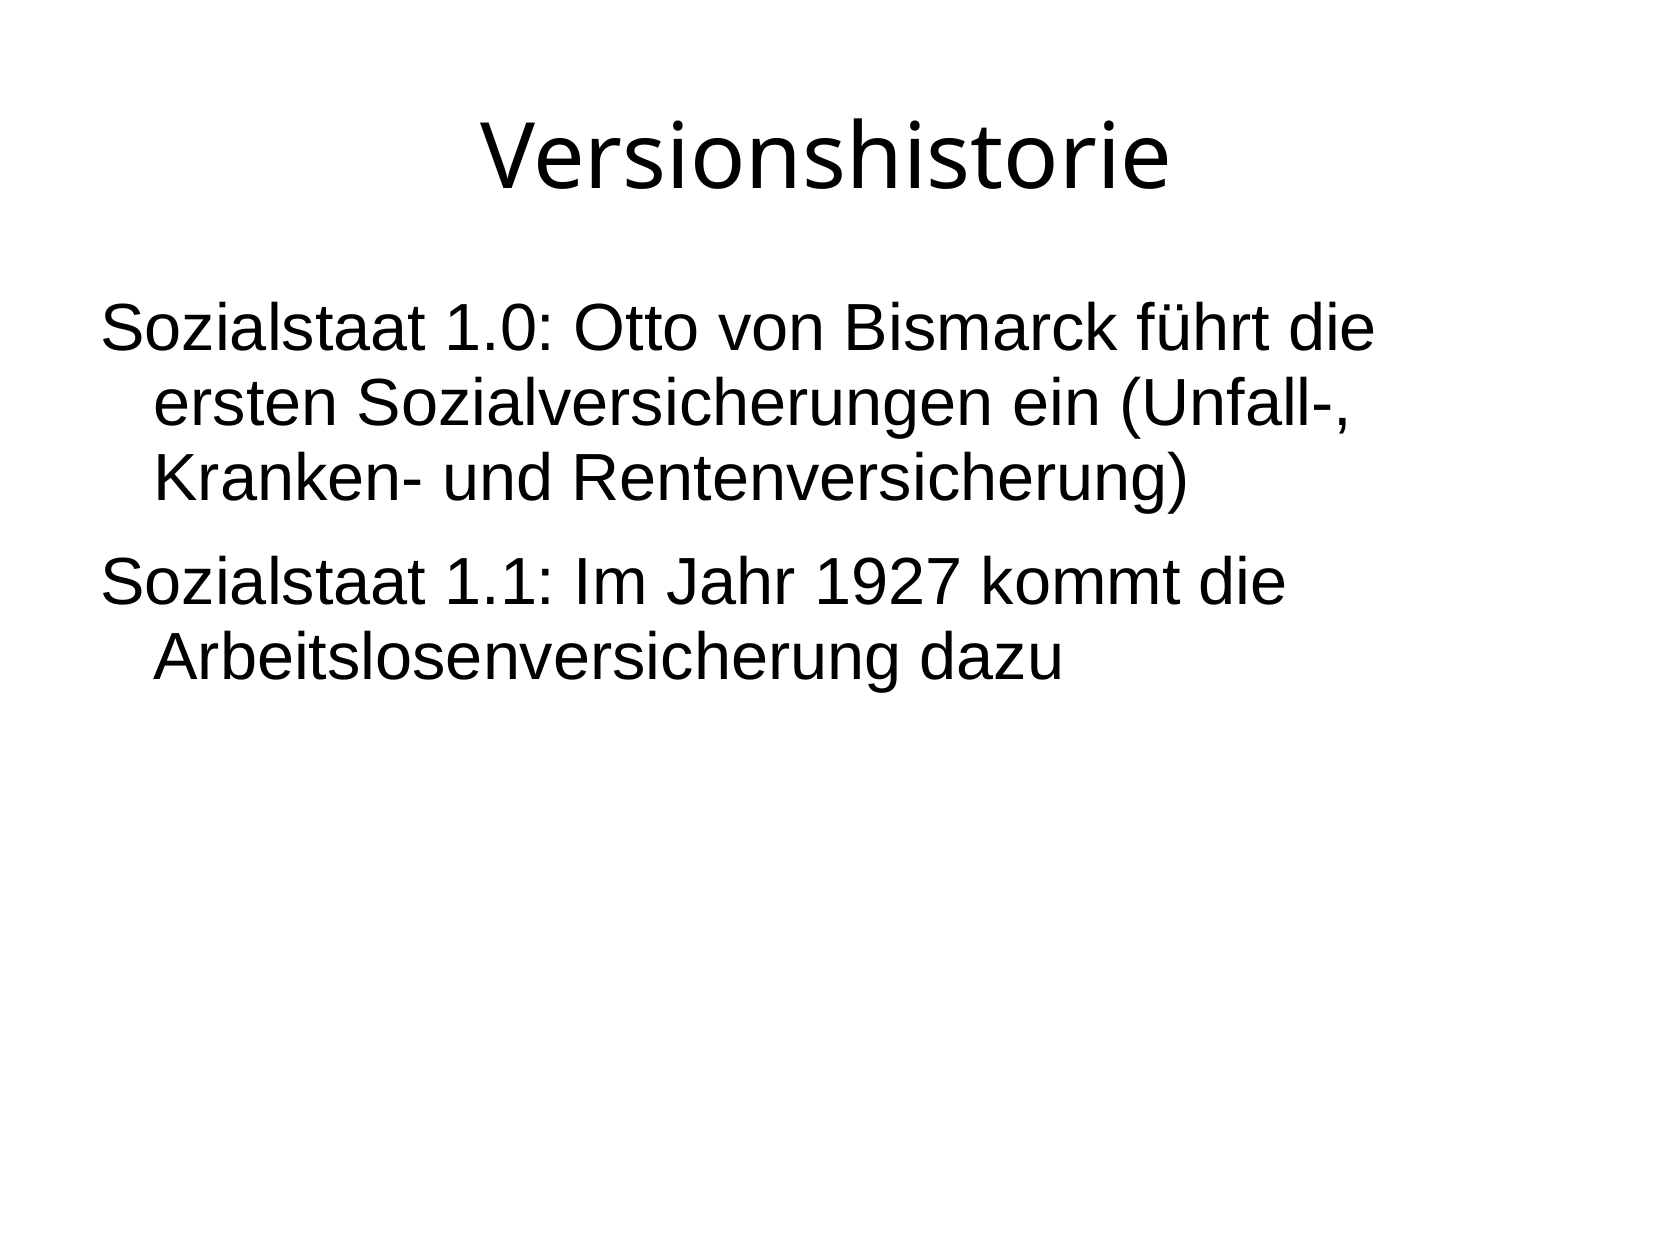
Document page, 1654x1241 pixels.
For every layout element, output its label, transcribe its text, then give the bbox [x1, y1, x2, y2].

title Versionshistorie [82, 49, 1571, 257]
list Sozialstaat 1.0: Otto von Bismarck führt die ersten Sozialversicherungen ein (Unfall-, Kranken- und Rentenversicherung) Sozialstaat 1.1: Im Jahr 1927 kommt die Arbeitslosenversicherung dazu [82, 290, 1571, 1094]
